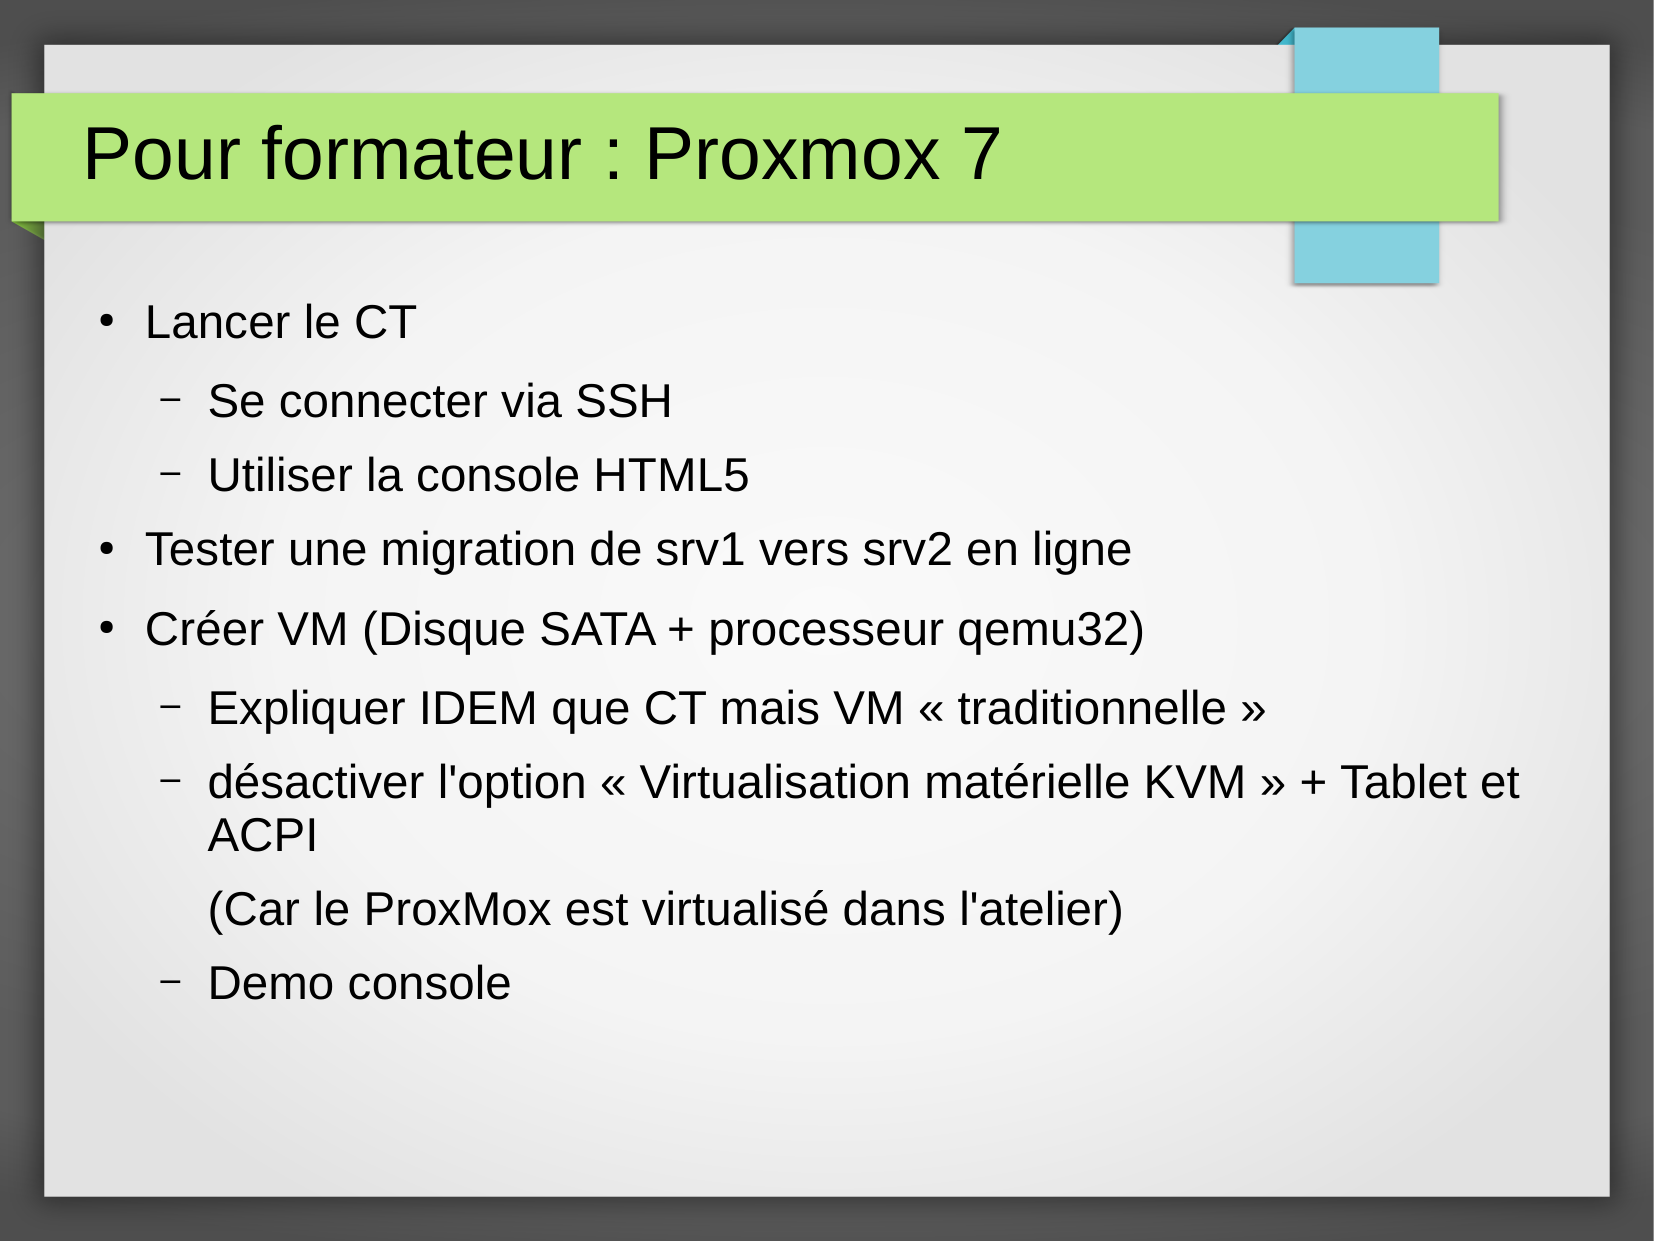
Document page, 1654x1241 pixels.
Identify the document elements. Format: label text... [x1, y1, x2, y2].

picture [0, 0, 1654, 1241]
title Pour formateur : Proxmox 7 [82, 94, 1264, 213]
list Lancer le CT Se connecter via SSH Utiliser la console HTML5 Tester une migration de srv1 vers srv2 en ligne Créer VM (Disque SATA + processeur qemu32) Expliquer IDEM que CT mais VM « traditionnelle » désactiver l'option « Virtualisation matérielle KVM » + Tablet et ACPI (Car le ProxMox est virtualisé dans l'atelier) Demo console [82, 295, 1571, 1015]
